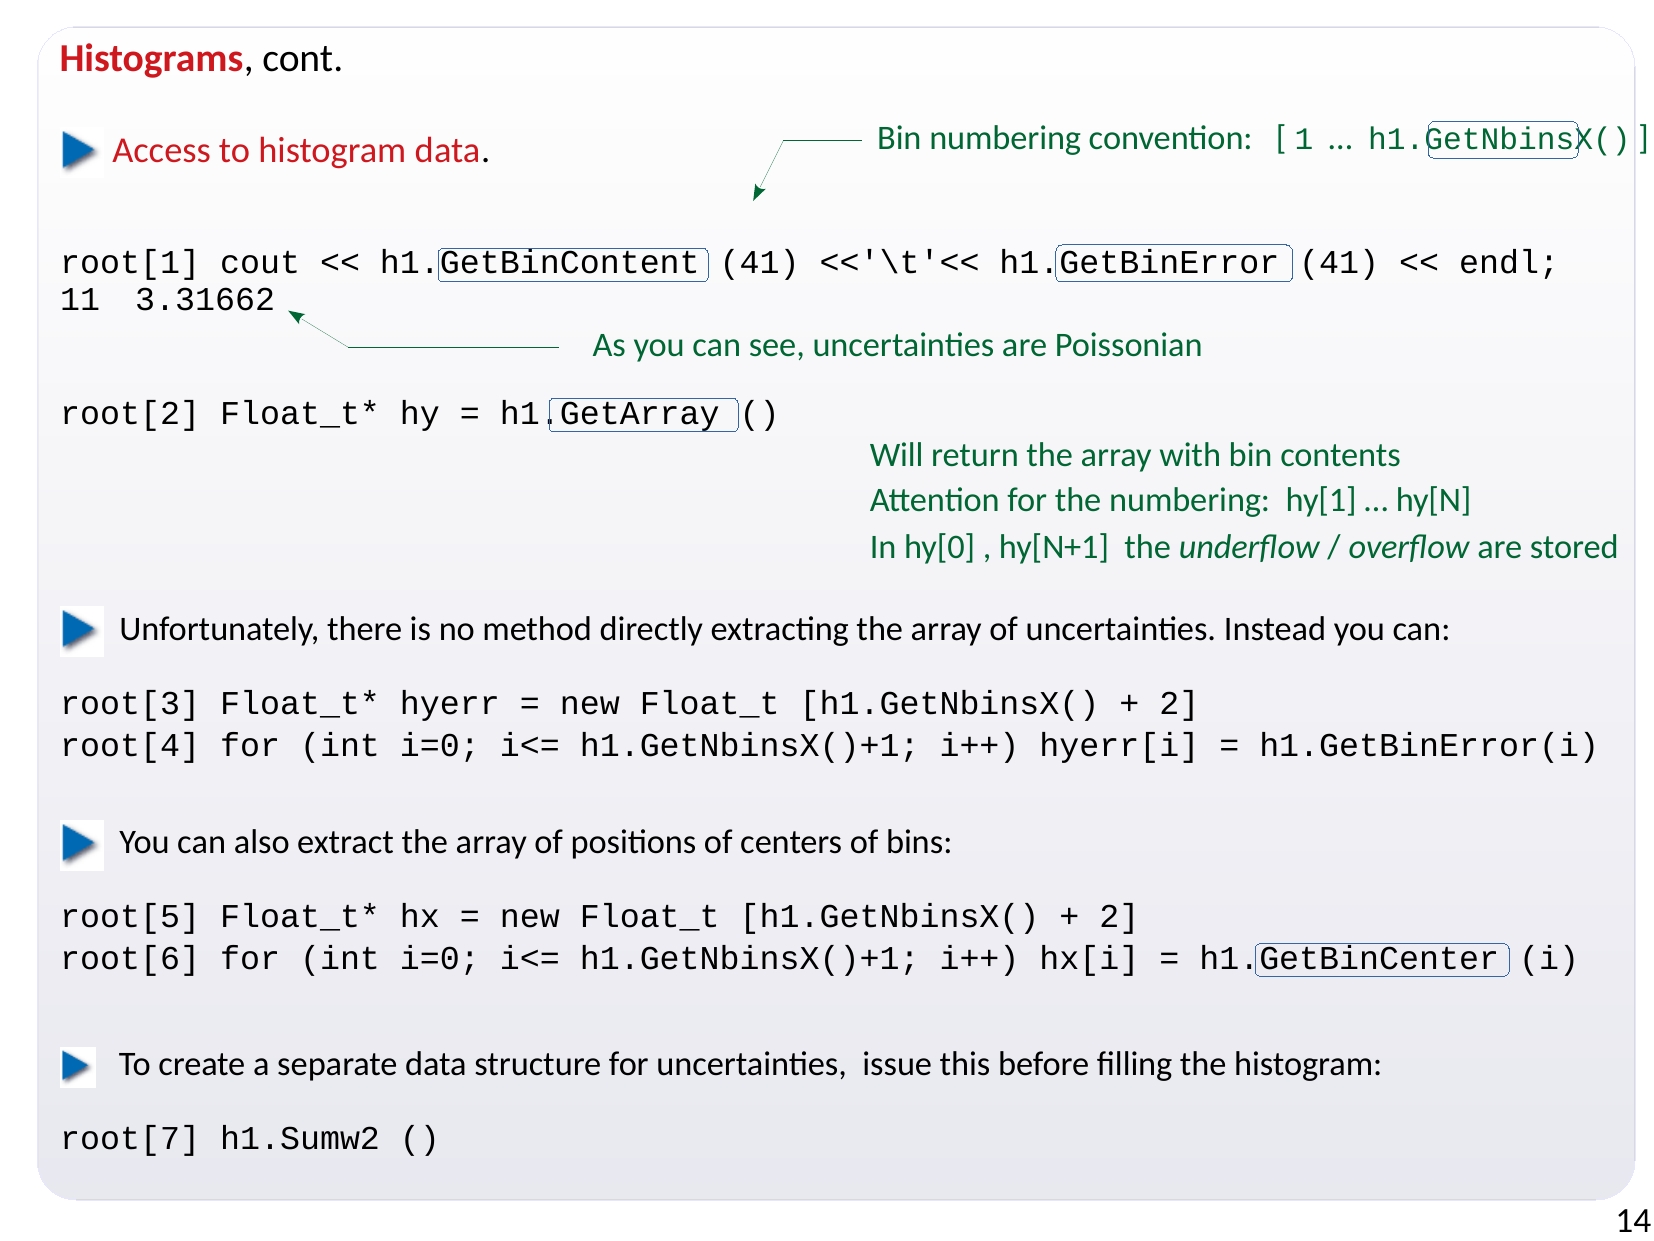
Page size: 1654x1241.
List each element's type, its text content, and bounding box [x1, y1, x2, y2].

text_box Access to histogram data. root[1] cout << h1.GetBinContent (41) <<'\t'<< h1.GetBinError (41) << endl; 11 3.31662 root[2] Float_t* hy = h1.GetArray () Unfortunately, there is no method directly extracting the array of uncertainties. Instead you can: root[3] Float_t* hyerr = new Float_t [h1.GetNbinsX() + 2] root[4] for (int i=0; i<= h1.GetNbinsX()+1; i++) hyerr[i] = h1.GetBinError(i) You can also extract the array of positions of centers of bins: root[5] Float_t* hx = new Float_t [h1.GetNbinsX() + 2] root[6] for (int i=0; i<= h1.GetNbinsX()+1; i++) hx[i] = h1.GetBinCenter (i) To create a separate data structure for uncertainties, issue this before filling the histogram: root[7] h1.Sumw2 () [45, 127, 1626, 1170]
text_box [37, 26, 1636, 1201]
text_box Histograms, cont. [44, 34, 379, 89]
text_box Bin numbering convention: [ 1 … h1.GetNbinsX() ] [862, 116, 1654, 167]
text_box [1626, 167, 1636, 433]
text_box Will return the array with bin contents Attention for the numbering: hy[1] … hy[N] In hy[0] , hy[N+1] the underflow / overflow are stored [855, 433, 1638, 579]
text_box As you can see, uncertainties are Poissonian [577, 323, 1261, 373]
